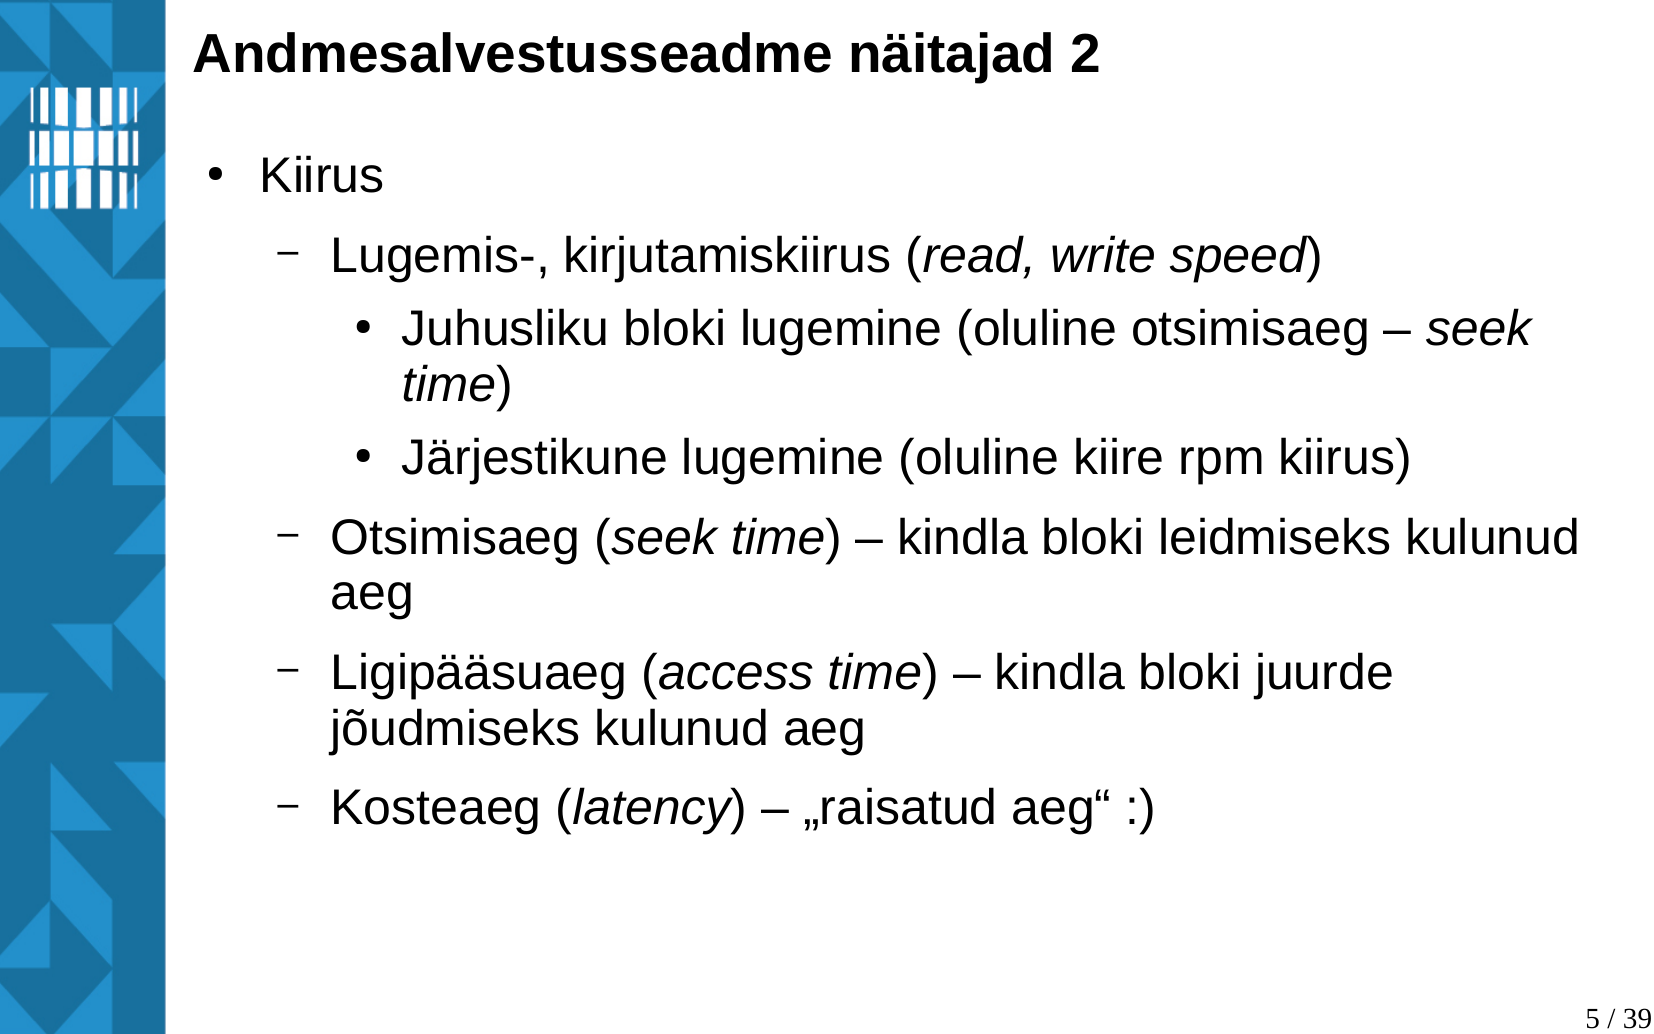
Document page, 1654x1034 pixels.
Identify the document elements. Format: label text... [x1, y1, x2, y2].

title Andmesalvestusseadme näitajad 2 [192, 1, 1483, 105]
list Kiirus Lugemis-, kirjutamiskiirus (read, write speed) Juhusliku bloki lugemine (oluline otsimisaeg – seek time) Järjestikune lugemine (oluline kiire rpm kiirus) Otsimisaeg (seek time) – kindla bloki leidmiseks kulunud aeg Ligipääsuaeg (access time) – kindla bloki juurde jõudmiseks kulunud aeg Kosteaeg (latency) – „raisatud aeg“ :) [188, 147, 1625, 975]
